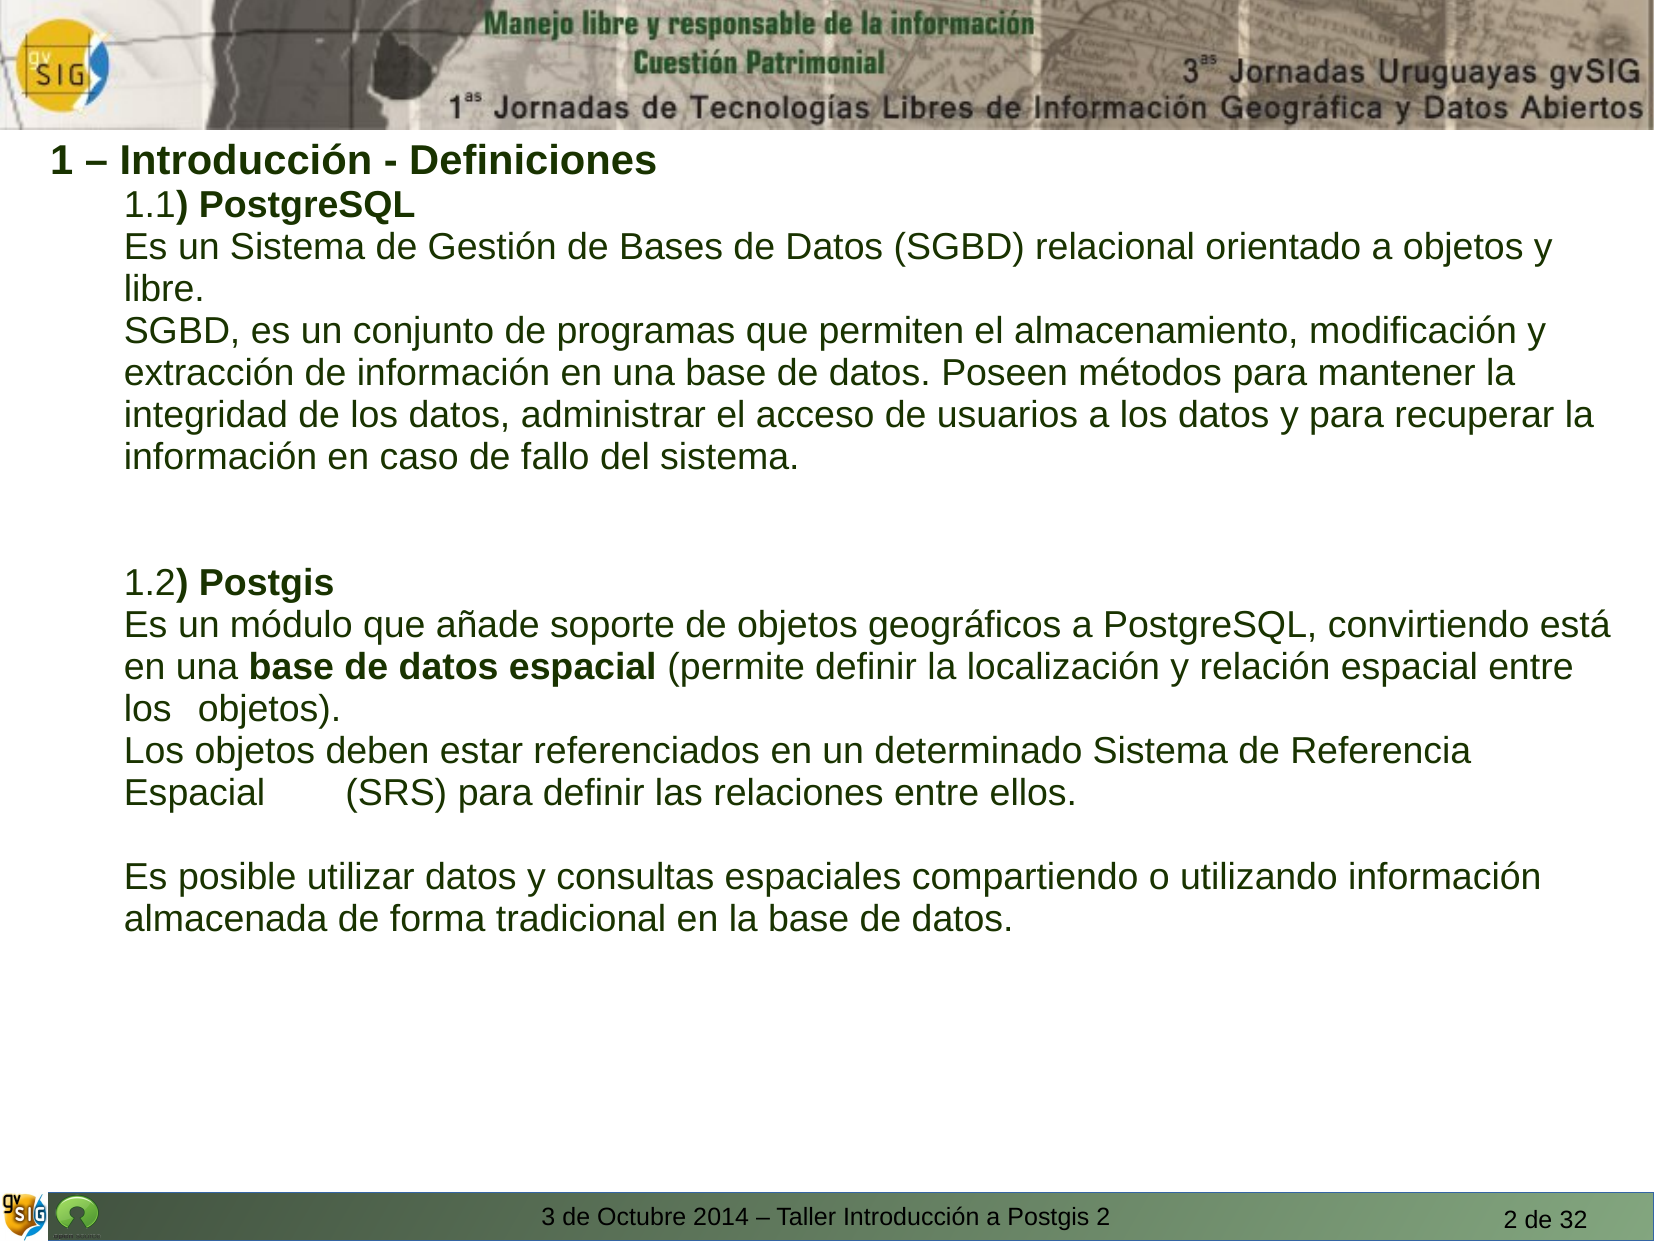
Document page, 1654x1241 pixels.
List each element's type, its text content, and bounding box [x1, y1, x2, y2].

picture [0, 0, 1654, 130]
text_box 1 – Introducción - Definiciones 1.1) PostgreSQL Es un Sistema de Gestión de Bases de Datos (SGBD) relacional orientado a objetos y libre. SGBD, es un conjunto de programas que permiten el almacenamiento, modificación y extracción de información en una base de datos. Poseen métodos para mantener la integridad de los datos, administrar el acceso de usuarios a los datos y para recuperar la información en caso de fallo del sistema. 1.2) Postgis Es un módulo que añade soporte de objetos geográficos a PostgreSQL, convirtiendo está en una base de datos espacial (permite definir la localización y relación espacial entre los objetos). Los objetos deben estar referenciados en un determinado Sistema de Referencia Espacial (SRS) para definir las relaciones entre ellos. Es posible utilizar datos y consultas espaciales compartiendo o utilizando información almacenada de forma tradicional en la base de datos. [35, 129, 1630, 1200]
text_box <número> de 32 [1488, 1198, 1654, 1241]
picture [0, 1192, 107, 1241]
text_box 3 de Octubre 2014 – Taller Introducción a Postgis 2 [107, 1200, 1488, 1241]
